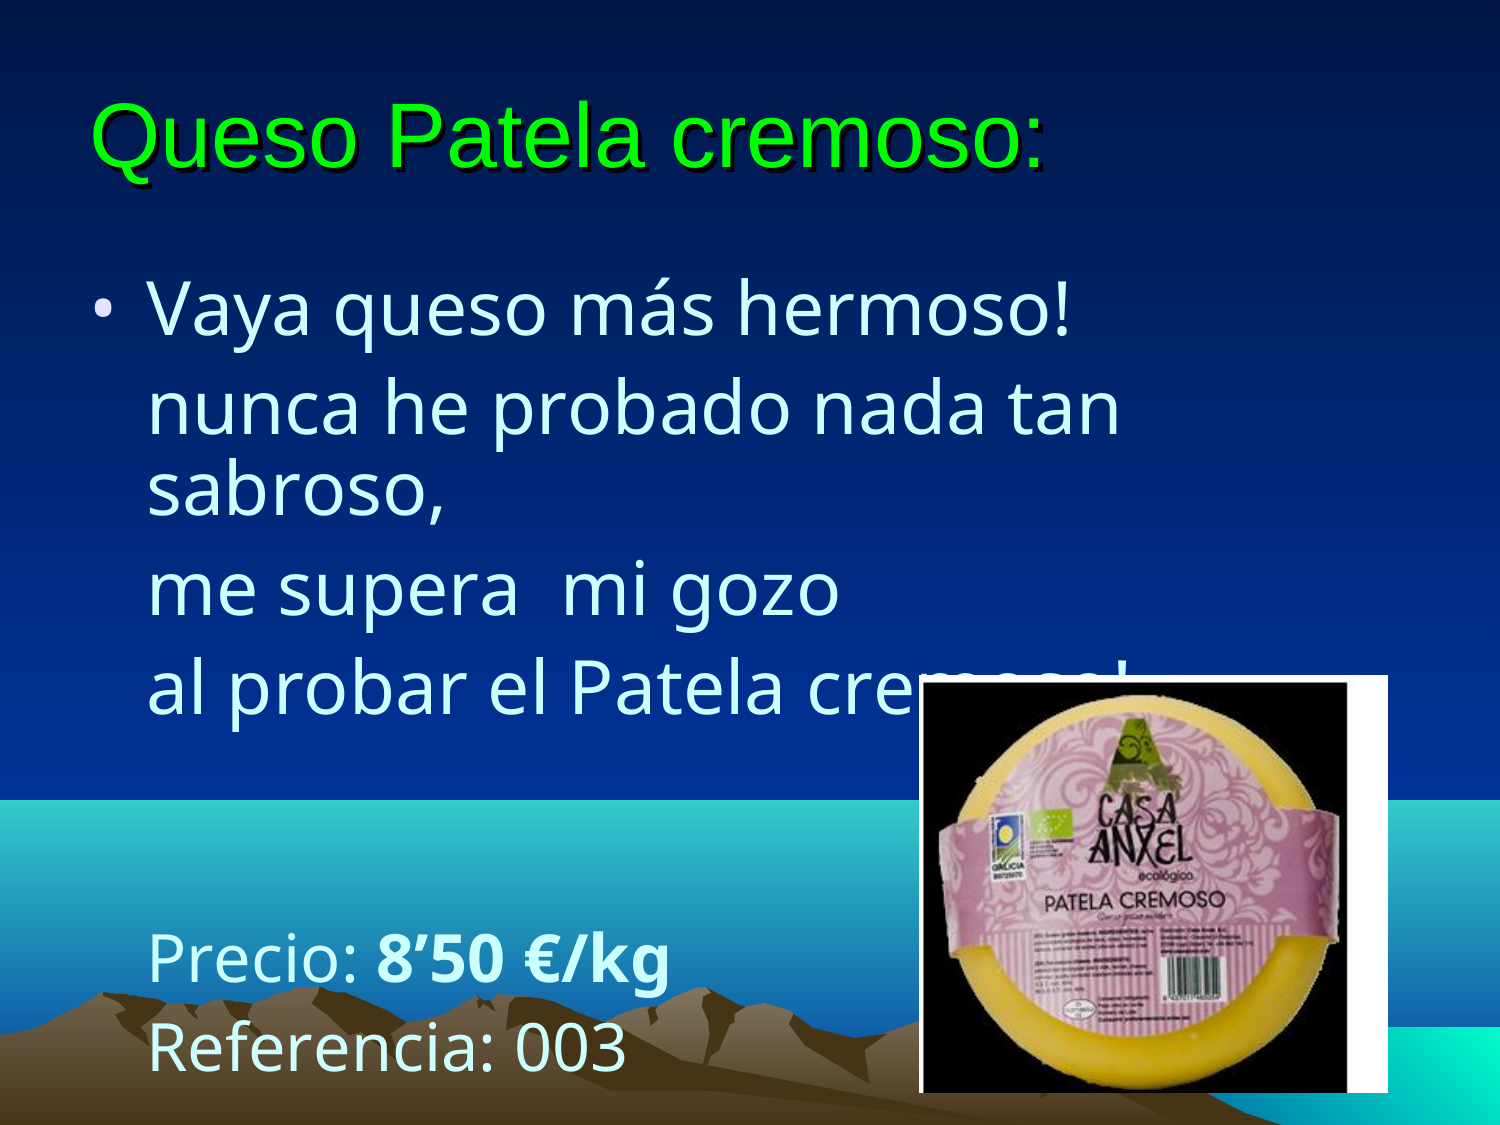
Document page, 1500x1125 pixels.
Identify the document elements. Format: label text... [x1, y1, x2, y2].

title Queso Patela cremoso: [75, 37, 1426, 225]
picture [919, 675, 1388, 1093]
list Vaya queso más hermoso! nunca he probado nada tan sabroso, me supera mi gozo al probar el Patela cremoso! Precio: 8’50 €/kg Referencia: 003 [75, 262, 1426, 1125]
